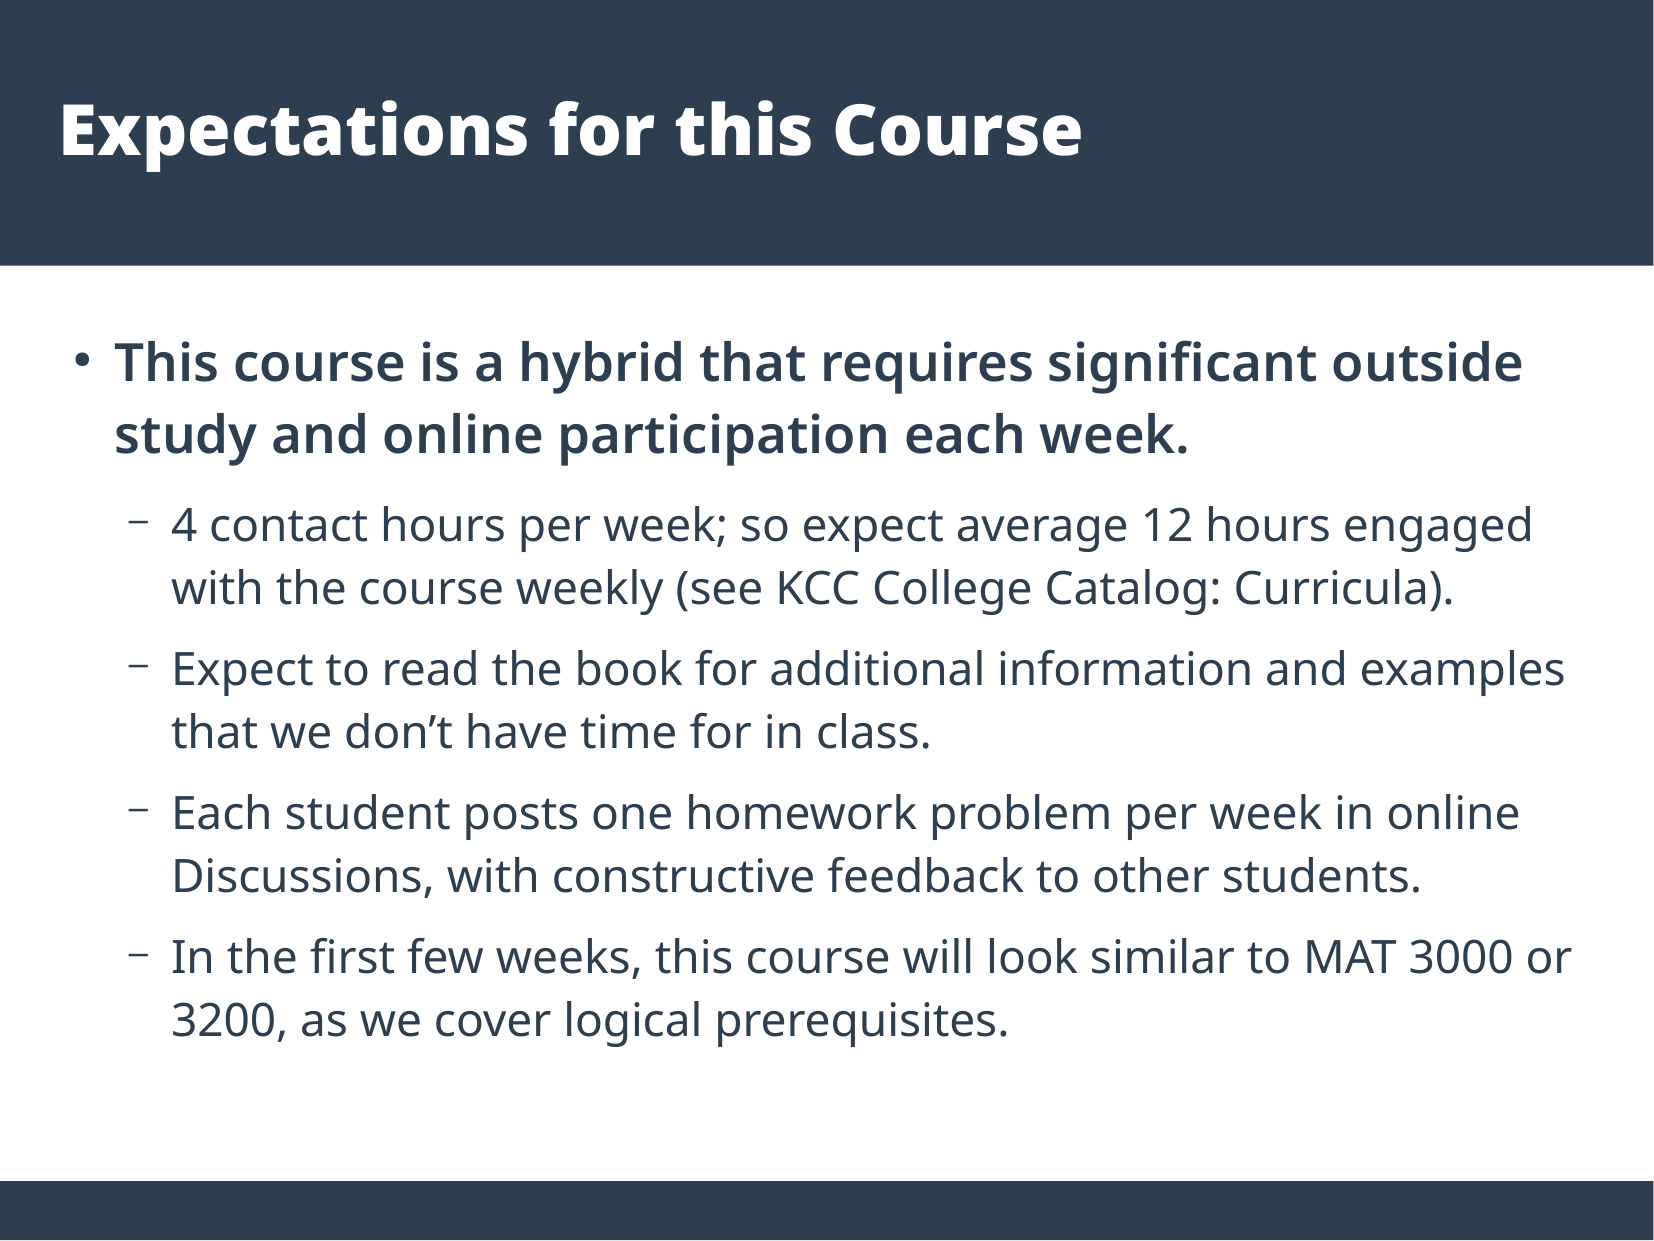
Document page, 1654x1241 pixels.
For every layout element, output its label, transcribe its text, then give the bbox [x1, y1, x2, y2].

title Expectations for this Course [59, 49, 1595, 207]
list This course is a hybrid that requires significant outside study and online participation each week. 4 contact hours per week; so expect average 12 hours engaged with the course weekly (see KCC College Catalog: Curricula). Expect to read the book for additional information and examples that we don’t have time for in class. Each student posts one homework problem per week in online Discussions, with constructive feedback to other students. In the first few weeks, this course will look similar to MAT 3000 or 3200, as we cover logical prerequisites. [59, 324, 1595, 1066]
